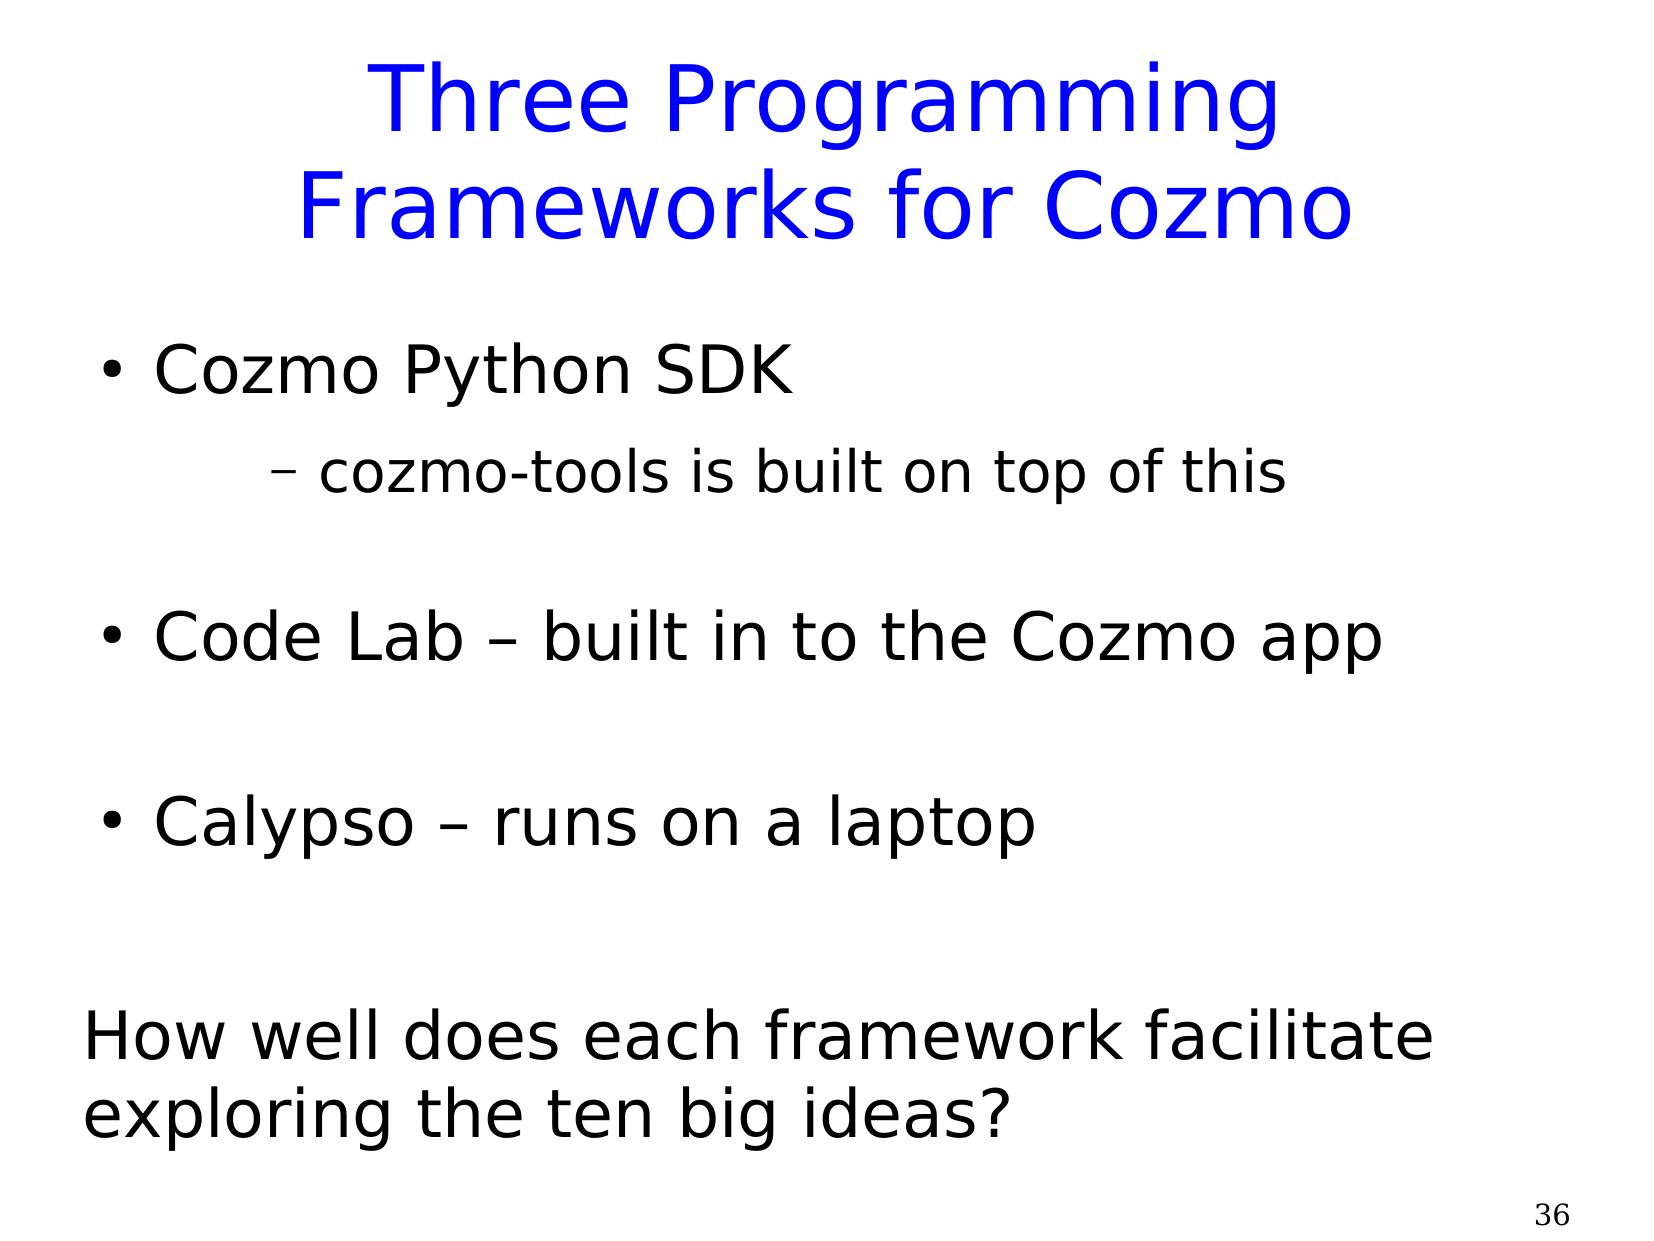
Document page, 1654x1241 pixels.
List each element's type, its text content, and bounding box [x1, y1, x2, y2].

title Three Programming Frameworks for Cozmo [82, 45, 1571, 261]
list Cozmo Python SDK cozmo-tools is built on top of this Code Lab – built in to the Cozmo app Calypso – runs on a laptop How well does each framework facilitate exploring the ten big ideas? [82, 331, 1571, 1154]
